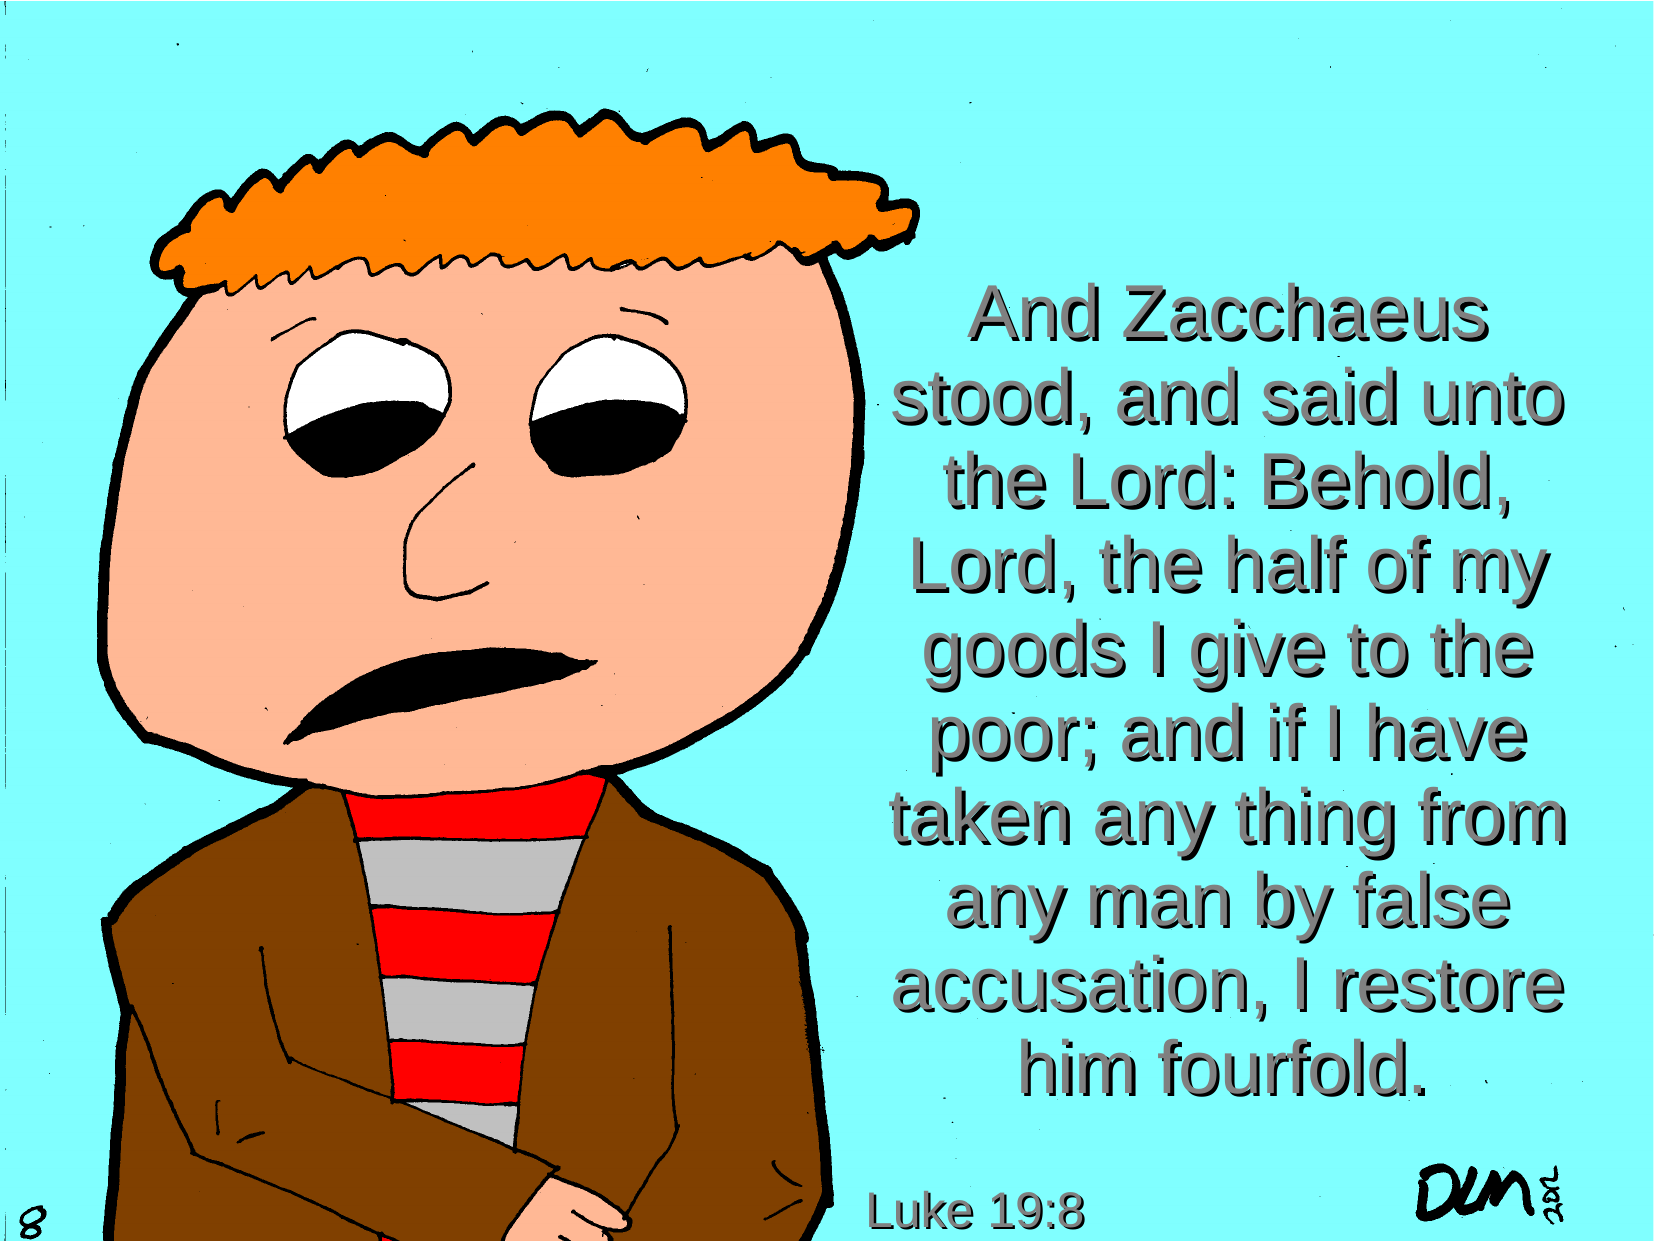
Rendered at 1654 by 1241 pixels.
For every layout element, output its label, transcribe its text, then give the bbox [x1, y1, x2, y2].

text_box And Zacchaeus stood, and said unto the Lord: Behold, Lord, the half of my goods I give to the poor; and if I have taken any thing from any man by false accusation, I restore him fourfold. [843, 262, 1613, 1118]
text_box Luke 19:8 [300, 1174, 1651, 1241]
picture [0, 1, 1654, 1241]
